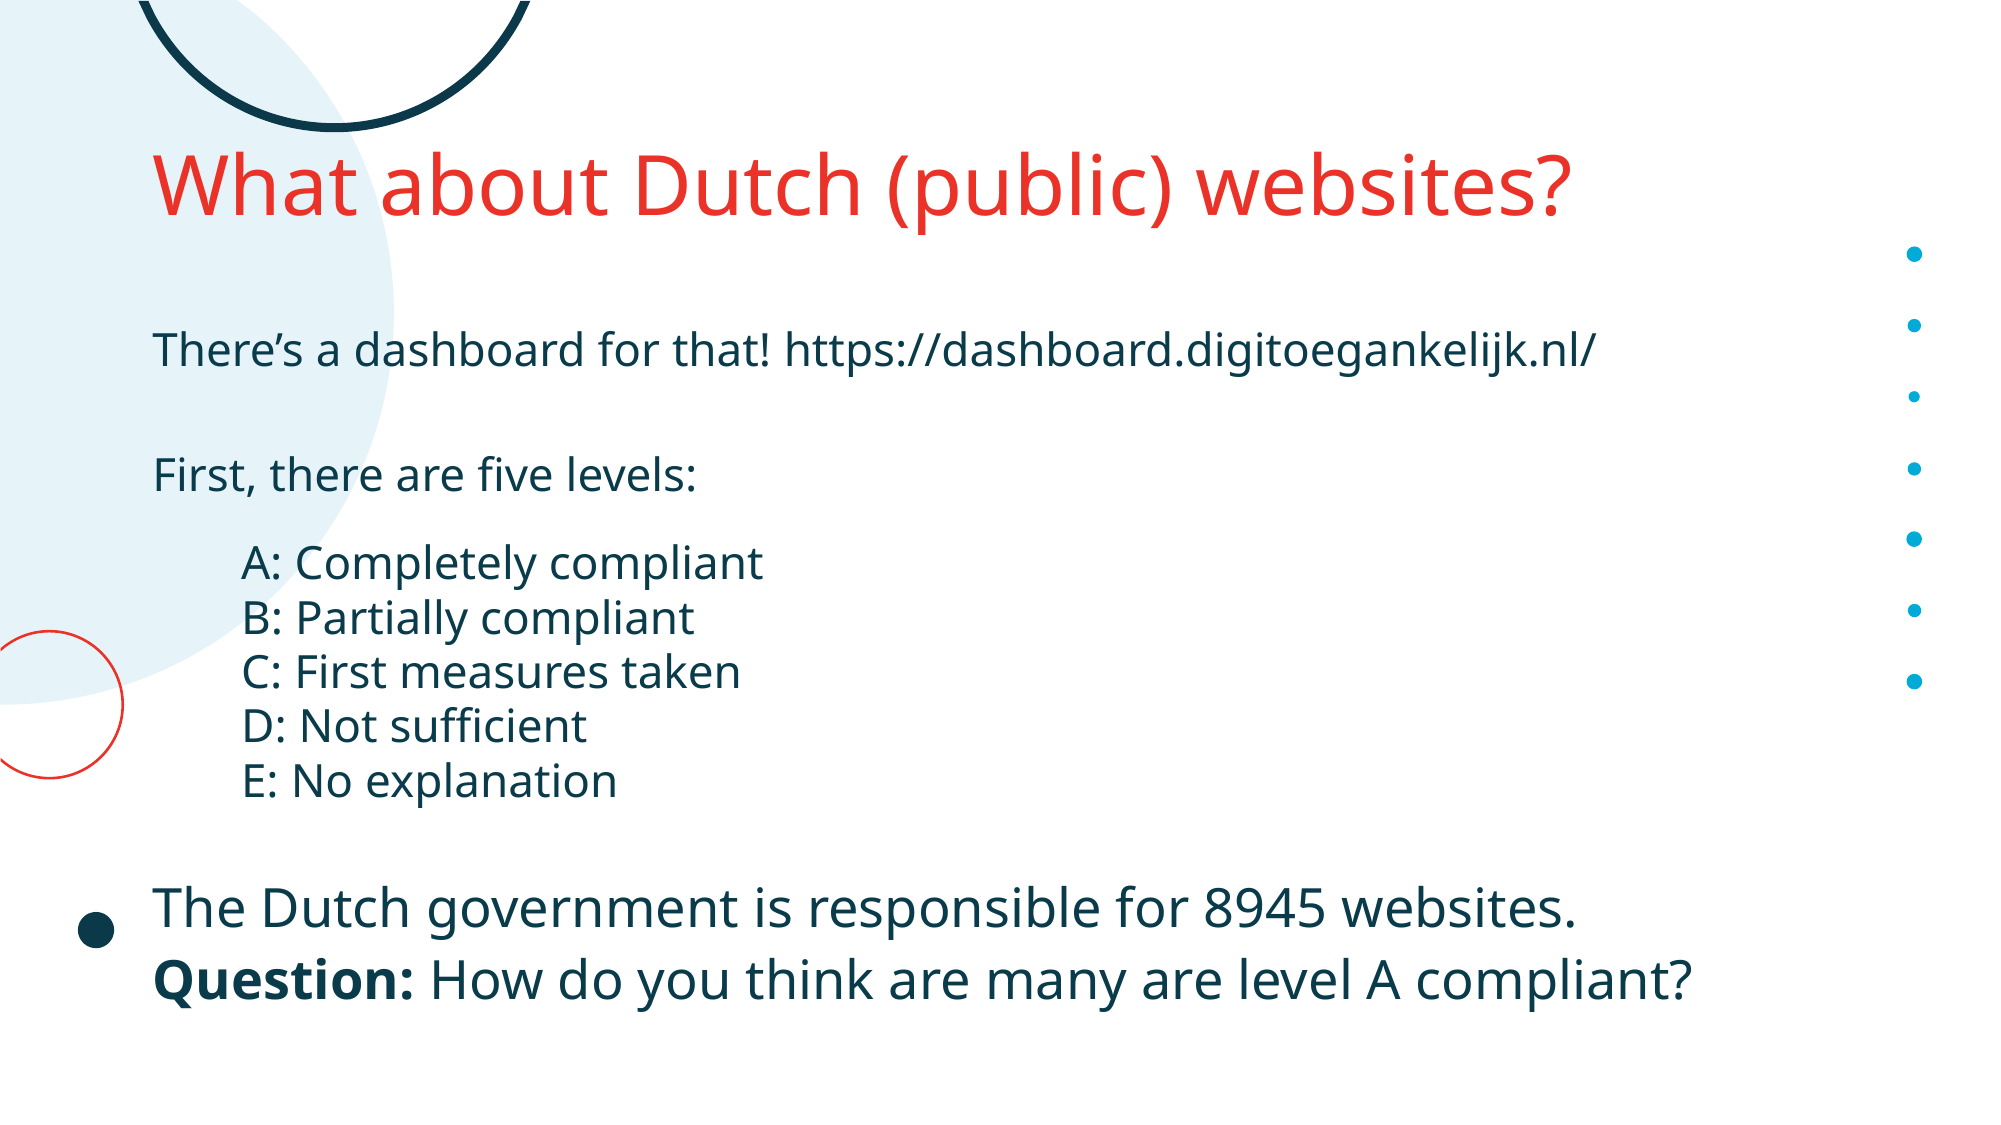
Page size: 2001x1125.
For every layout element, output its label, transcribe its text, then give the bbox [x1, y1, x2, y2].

title What about Dutch (public) websites? [137, 79, 1863, 298]
list There’s a dashboard for that! https://dashboard.digitoegankelijk.nl/ First, there are five levels: A: Completely compliant B: Partially compliant C: First measures taken D: Not sufficient E: No explanation The Dutch government is responsible for 8945 websites. Question: How do you think are many are level A compliant? [137, 319, 1863, 1073]
